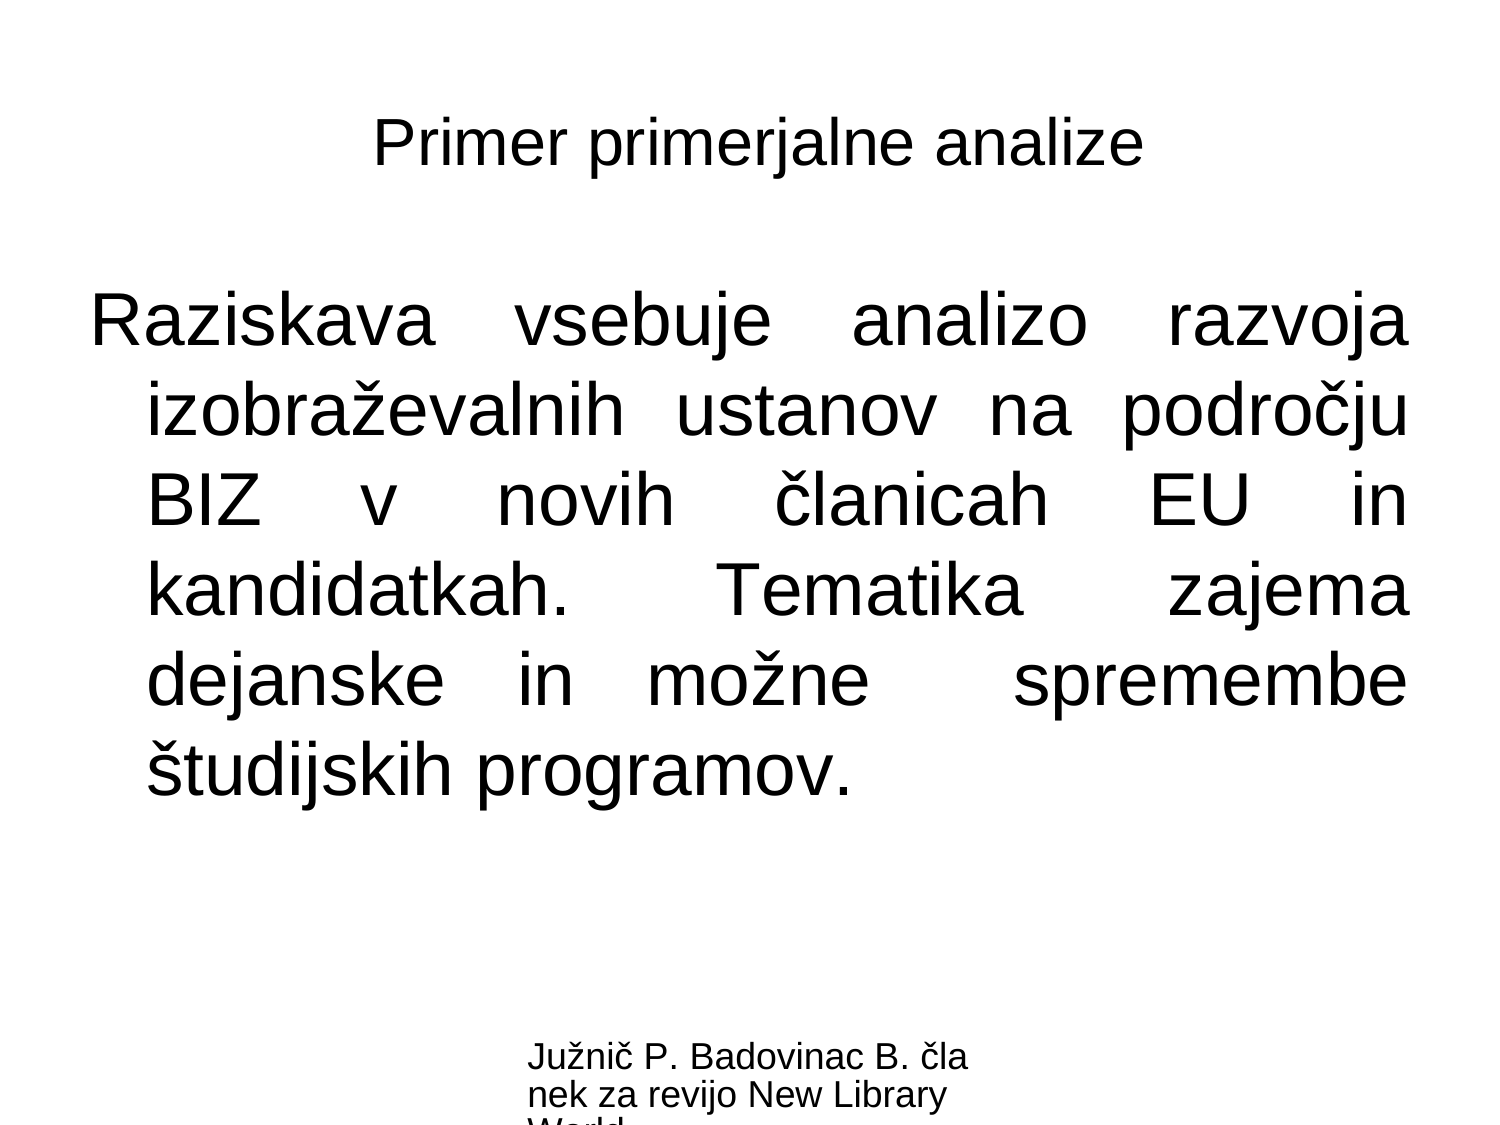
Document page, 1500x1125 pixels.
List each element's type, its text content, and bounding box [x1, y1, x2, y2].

title Primer primerjalne analize [75, 45, 1426, 233]
list Raziskava vsebuje analizo razvoja izobraževalnih ustanov na področju BIZ v novih članicah EU in kandidatkah. Tematika zajema dejanske in možne spremembe študijskih programov. [75, 262, 1426, 1006]
